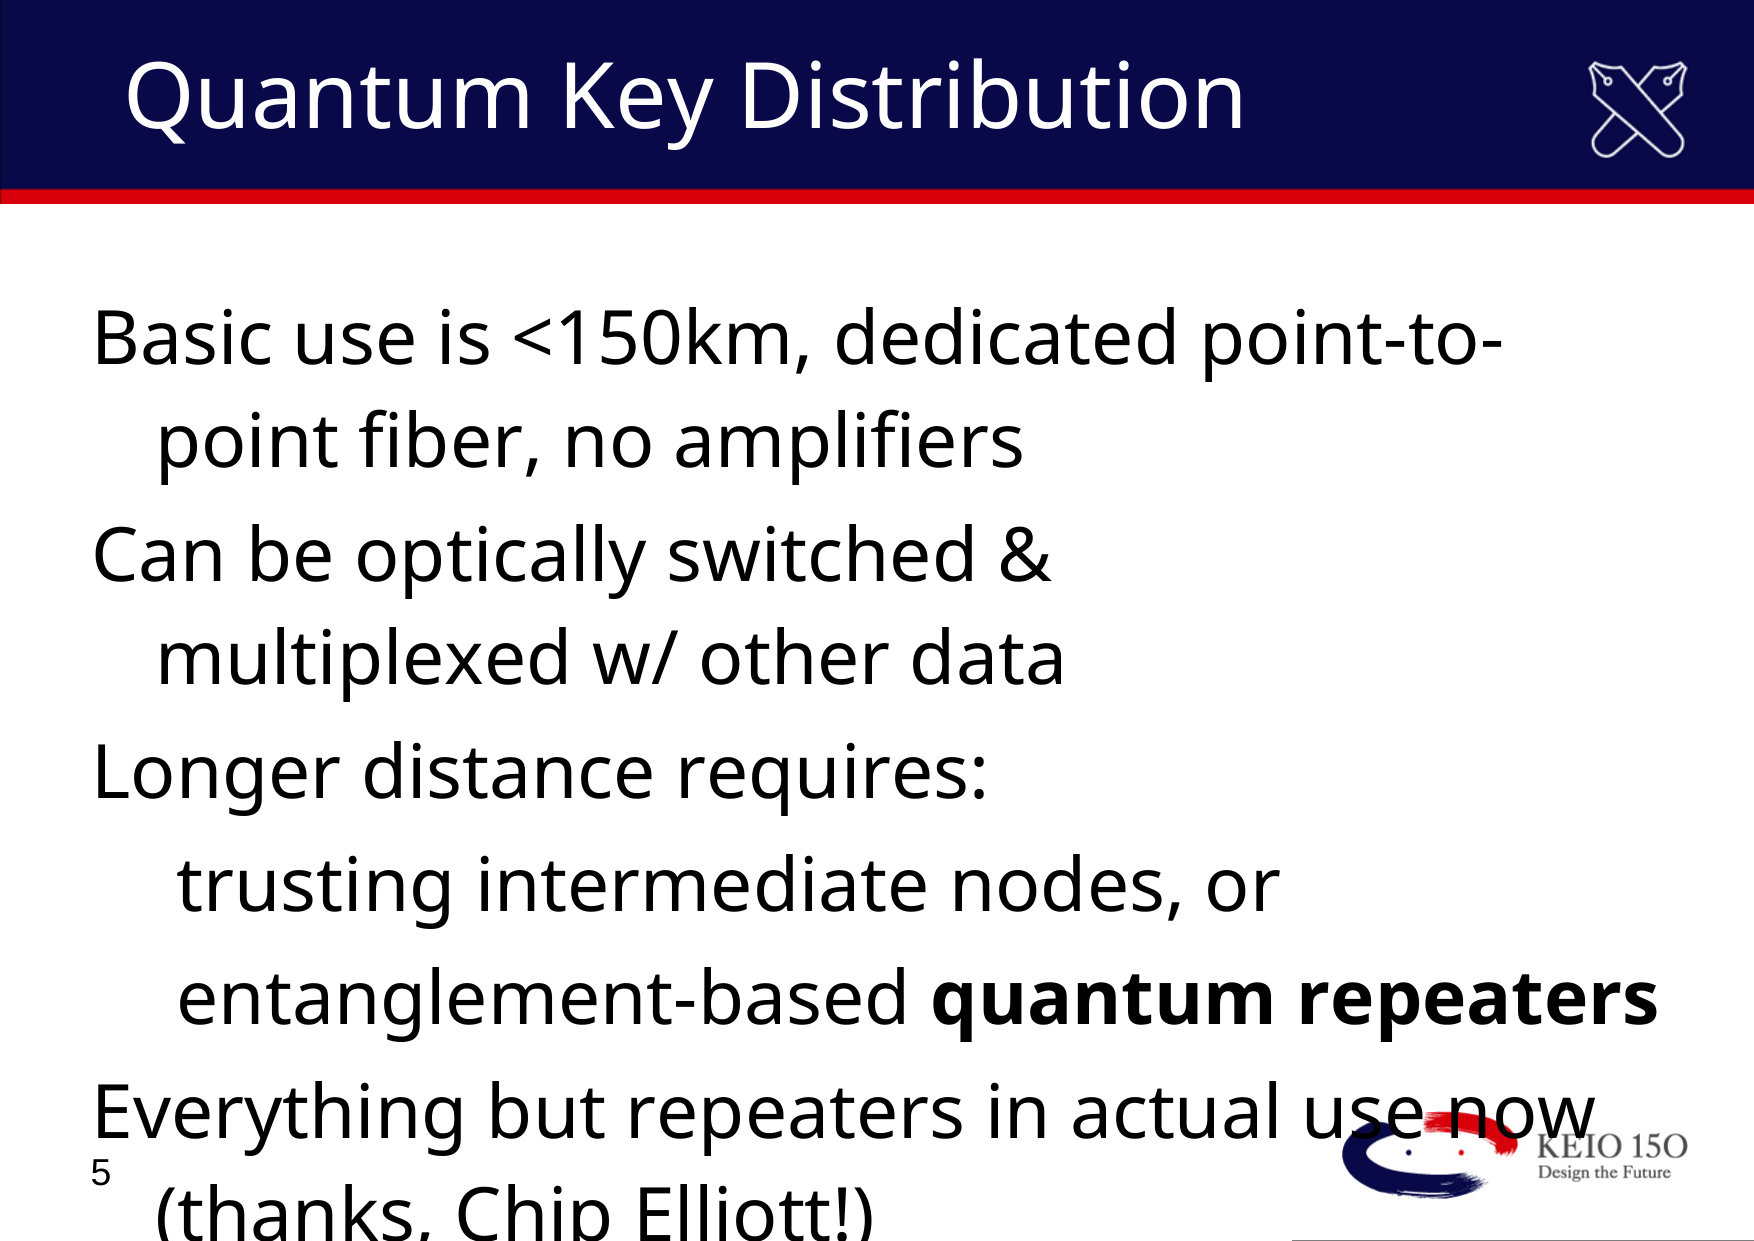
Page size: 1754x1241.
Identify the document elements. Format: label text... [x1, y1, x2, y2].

picture [1314, 1123, 1334, 1133]
picture [0, 0, 1754, 204]
picture [1292, 1064, 1754, 1241]
picture [1503, 1123, 1526, 1133]
list Basic use is <150km, dedicated point-to-point fiber, no amplifiers Can be optically switched & multiplexed w/ other data Longer distance requires: trusting intermediate nodes, or entanglement-based quantum repeaters Everything but repeaters in actual use now (thanks, Chip Elliott!) [91, 284, 1680, 1123]
title Quantum Key Distribution [87, 14, 1527, 172]
